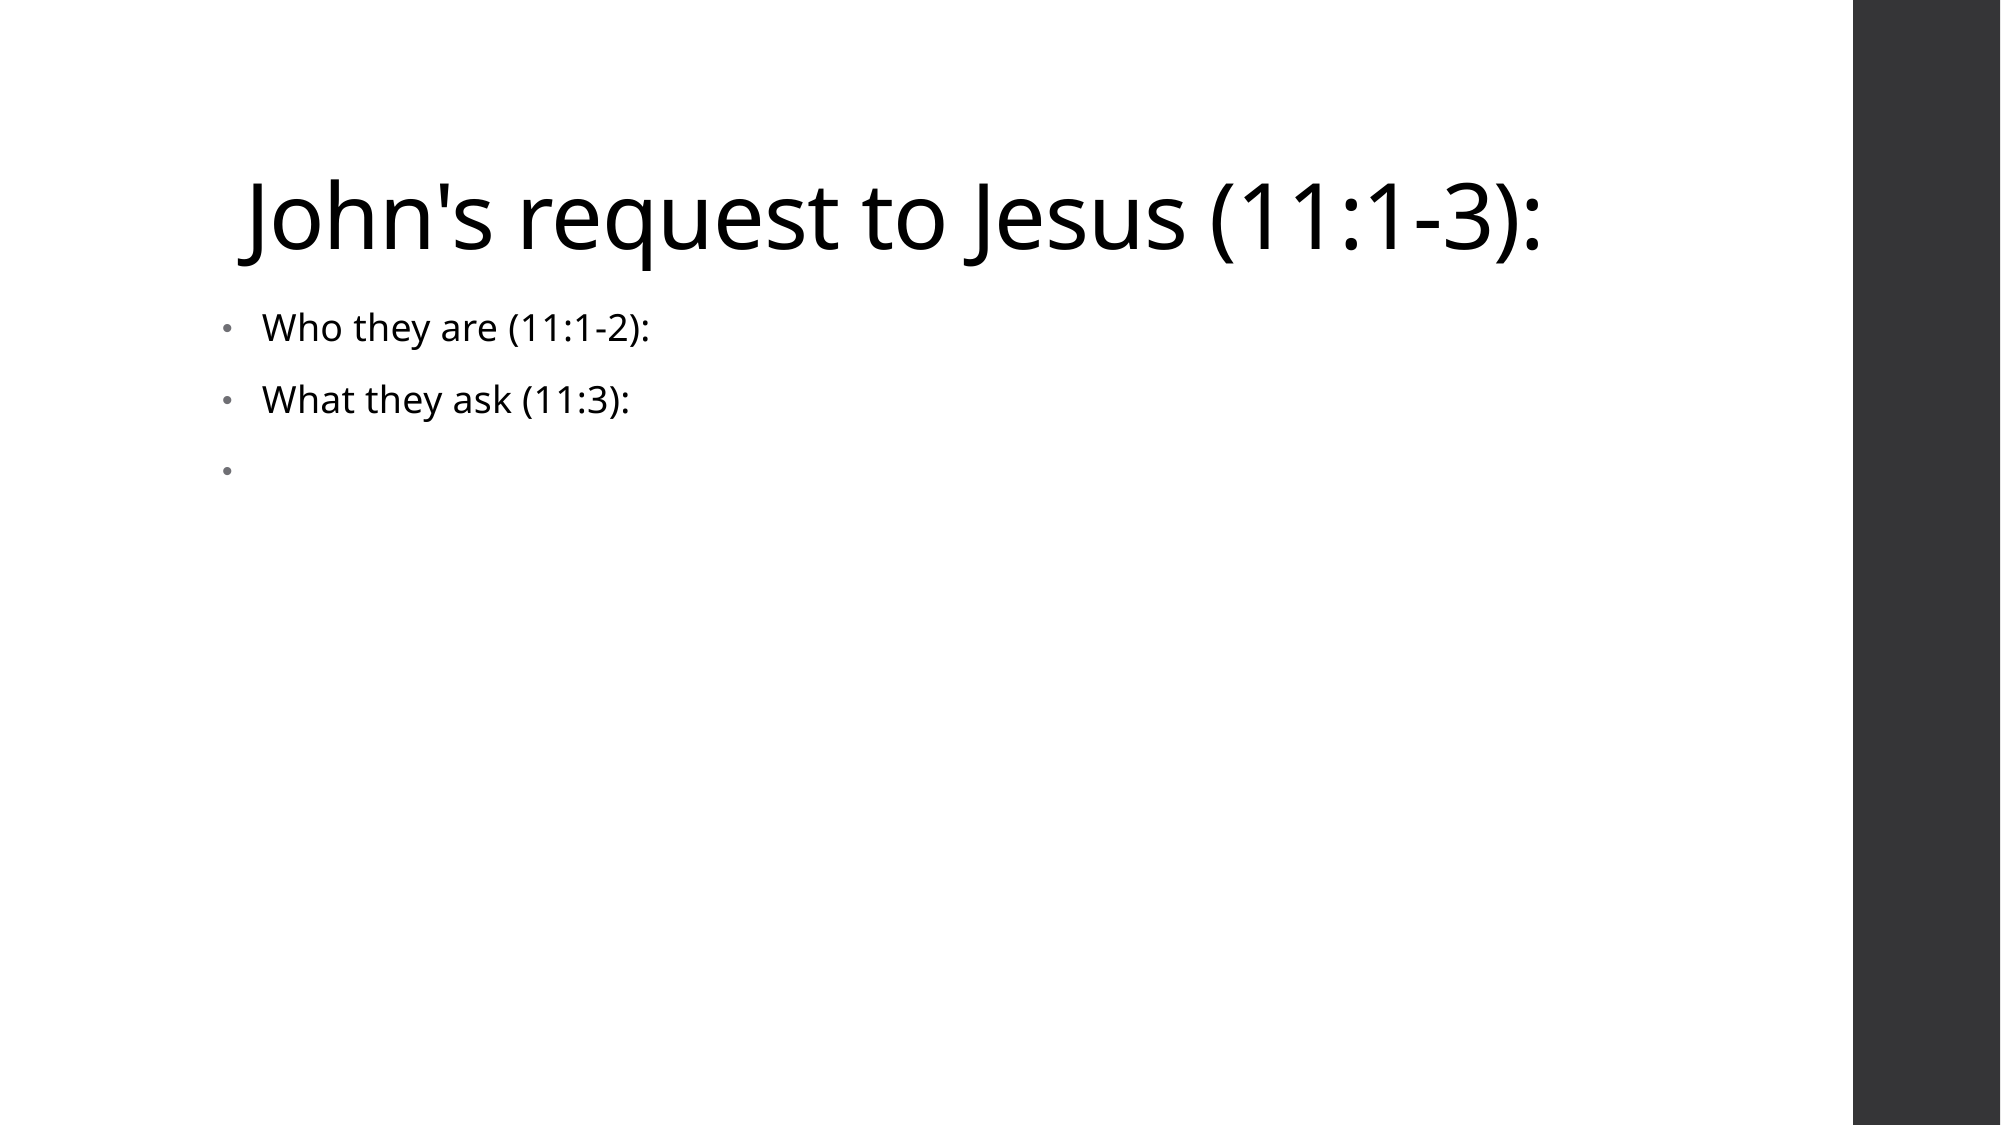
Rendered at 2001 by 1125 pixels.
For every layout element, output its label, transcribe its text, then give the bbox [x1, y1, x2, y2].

title John's request to Jesus (11:1-3): [206, 60, 1797, 278]
list Who they are (11:1-2): What they ask (11:3): [206, 299, 1617, 1014]
